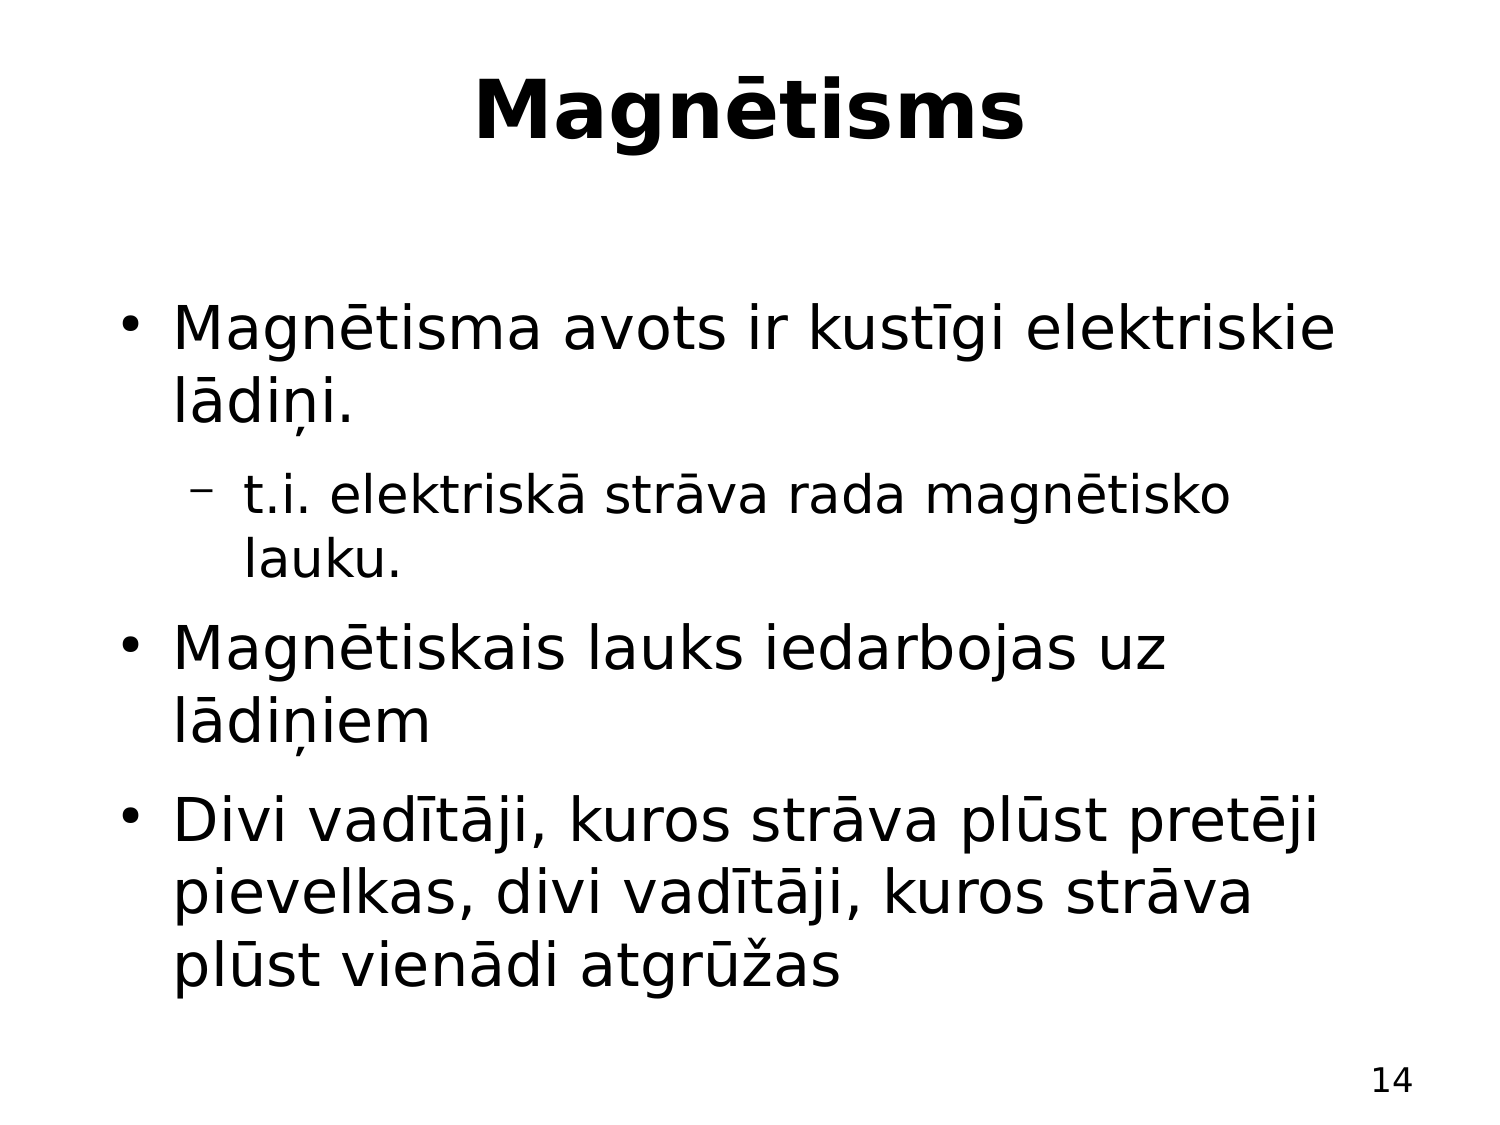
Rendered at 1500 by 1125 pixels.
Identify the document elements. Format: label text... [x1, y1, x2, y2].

title Magnētisms [112, 49, 1388, 163]
list Magnētisma avots ir kustīgi elektriskie lādiņi. t.i. elektriskā strāva rada magnētisko lauku. Magnētiskais lauks iedarbojas uz lādiņiem Divi vadītāji, kuros strāva plūst pretēji pievelkas, divi vadītāji, kuros strāva plūst vienādi atgrūžas [87, 281, 1416, 1032]
